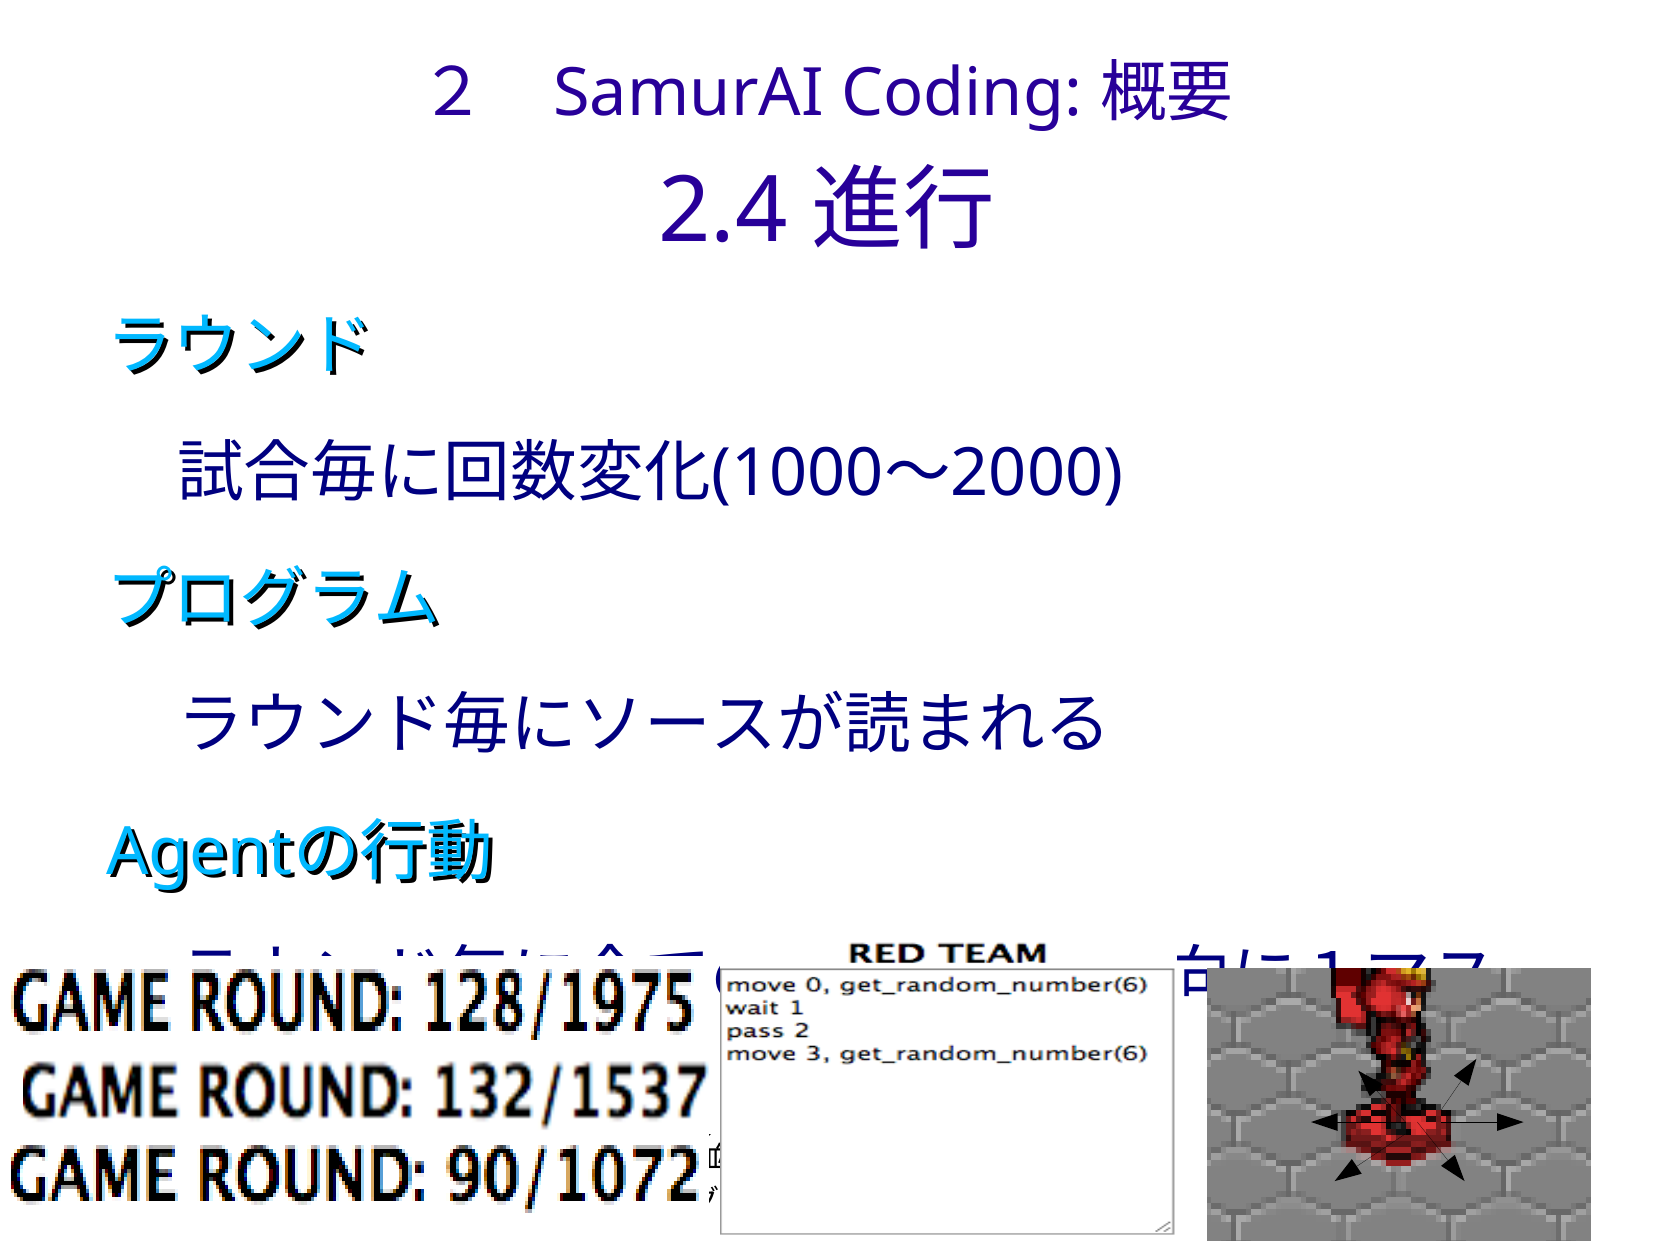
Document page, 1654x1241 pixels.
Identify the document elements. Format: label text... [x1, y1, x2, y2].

list ラウンド 試合毎に回数変化(1000〜2000) プログラム ラウンド毎にソースが読まれる Agentの行動 ラウンド毎に全てのAgentは６方向に１マス 移動，または待機が可能 [106, 171, 1559, 1127]
picture [0, 956, 709, 1040]
picture [11, 933, 1177, 1241]
title ２ SamurAI Coding: 概要 2.4 進行 [82, 49, 1571, 257]
picture [1207, 968, 1591, 1241]
